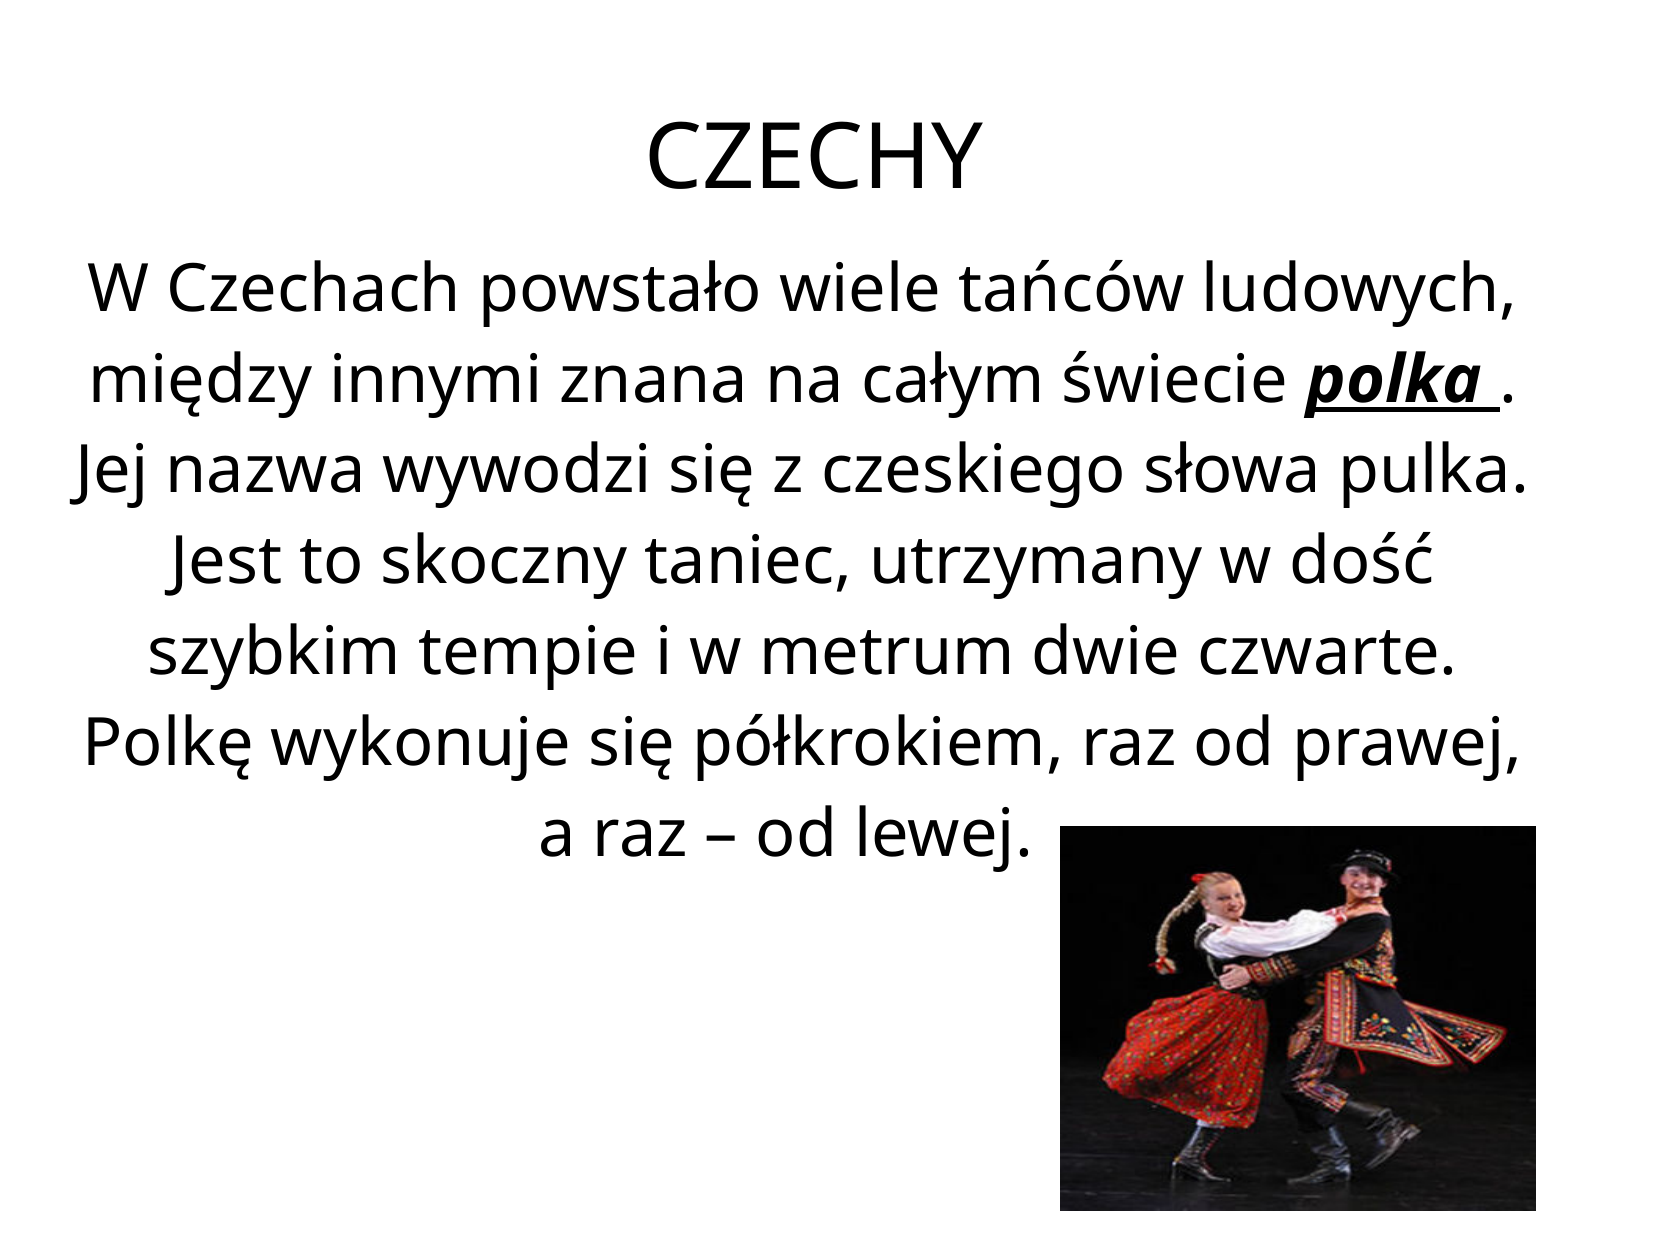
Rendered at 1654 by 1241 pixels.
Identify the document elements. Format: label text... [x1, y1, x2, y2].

picture [1060, 826, 1536, 1211]
subtitle W Czechach powstało wiele tańców ludowych, między innymi znana na całym świecie polka . Jej nazwa wywodzi się z czeskiego słowa pulka. Jest to skoczny taniec, utrzymany w dość szybkim tempie i w metrum dwie czwarte. Polkę wykonuje się półkrokiem, raz od prawej, a raz – od lewej. [59, 141, 1548, 975]
title CZECHY [82, 56, 1571, 250]
